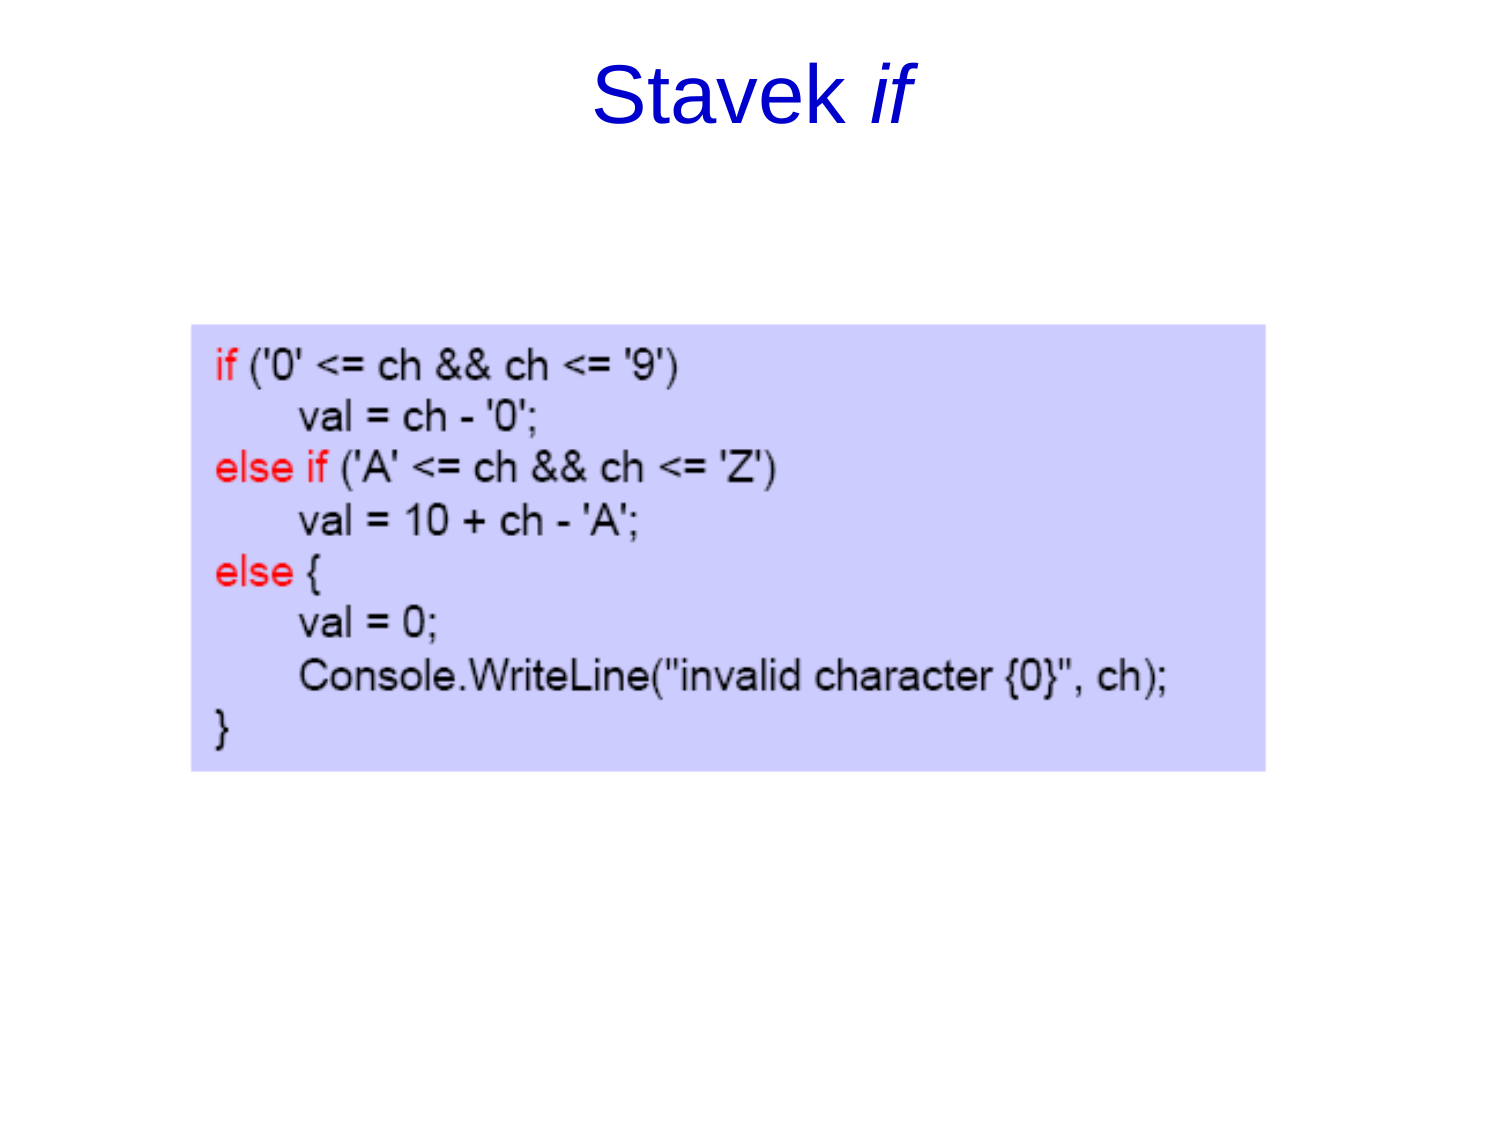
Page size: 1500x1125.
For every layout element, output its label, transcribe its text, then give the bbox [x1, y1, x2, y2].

title Stavek if [76, 30, 1427, 149]
text_box [171, 309, 1294, 800]
